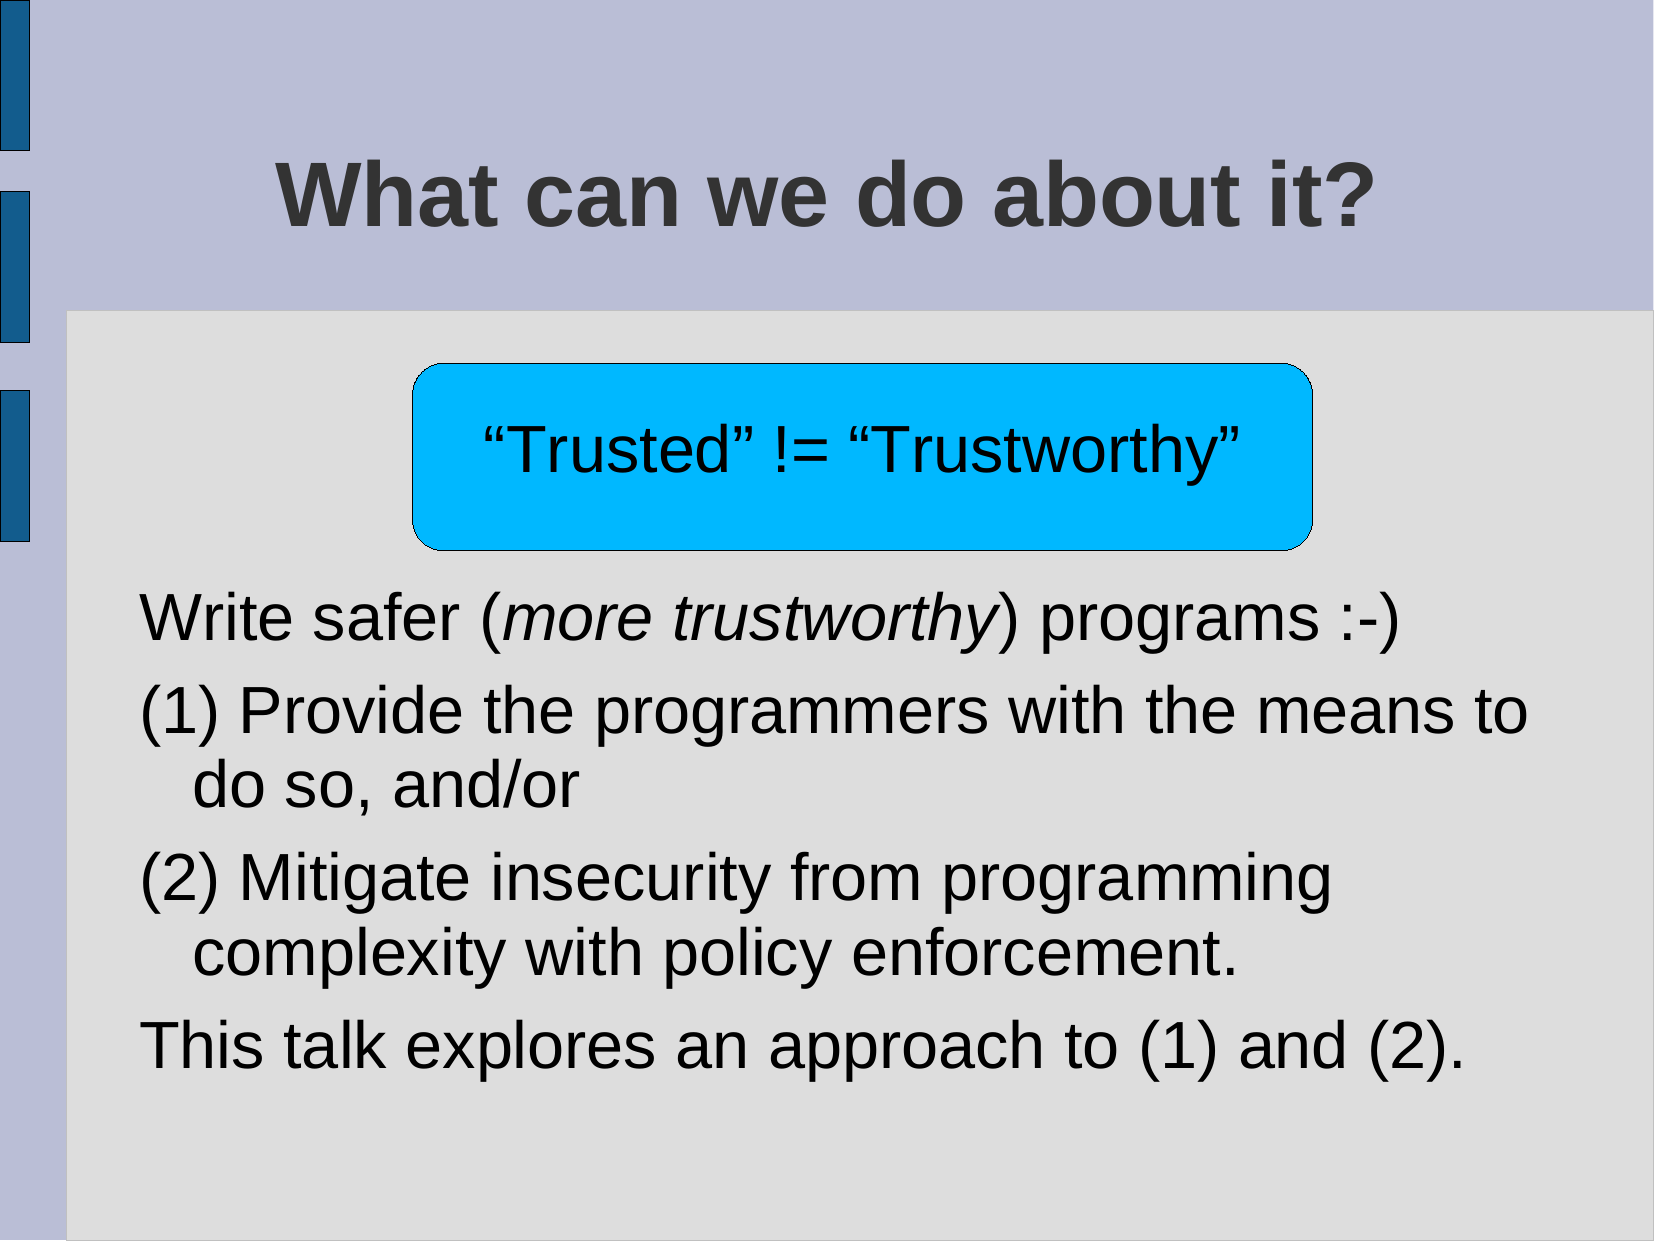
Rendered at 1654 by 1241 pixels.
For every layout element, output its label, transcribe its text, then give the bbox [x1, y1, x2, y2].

title What can we do about it? [121, 91, 1534, 299]
list “Trusted” != “Trustworthy” Write safer (more trustworthy) programs :-) (1) Provide the programmers with the means to do so, and/or (2) Mitigate insecurity from programming complexity with policy enforcement. This talk explores an approach to (1) and (2). [121, 337, 1534, 1159]
